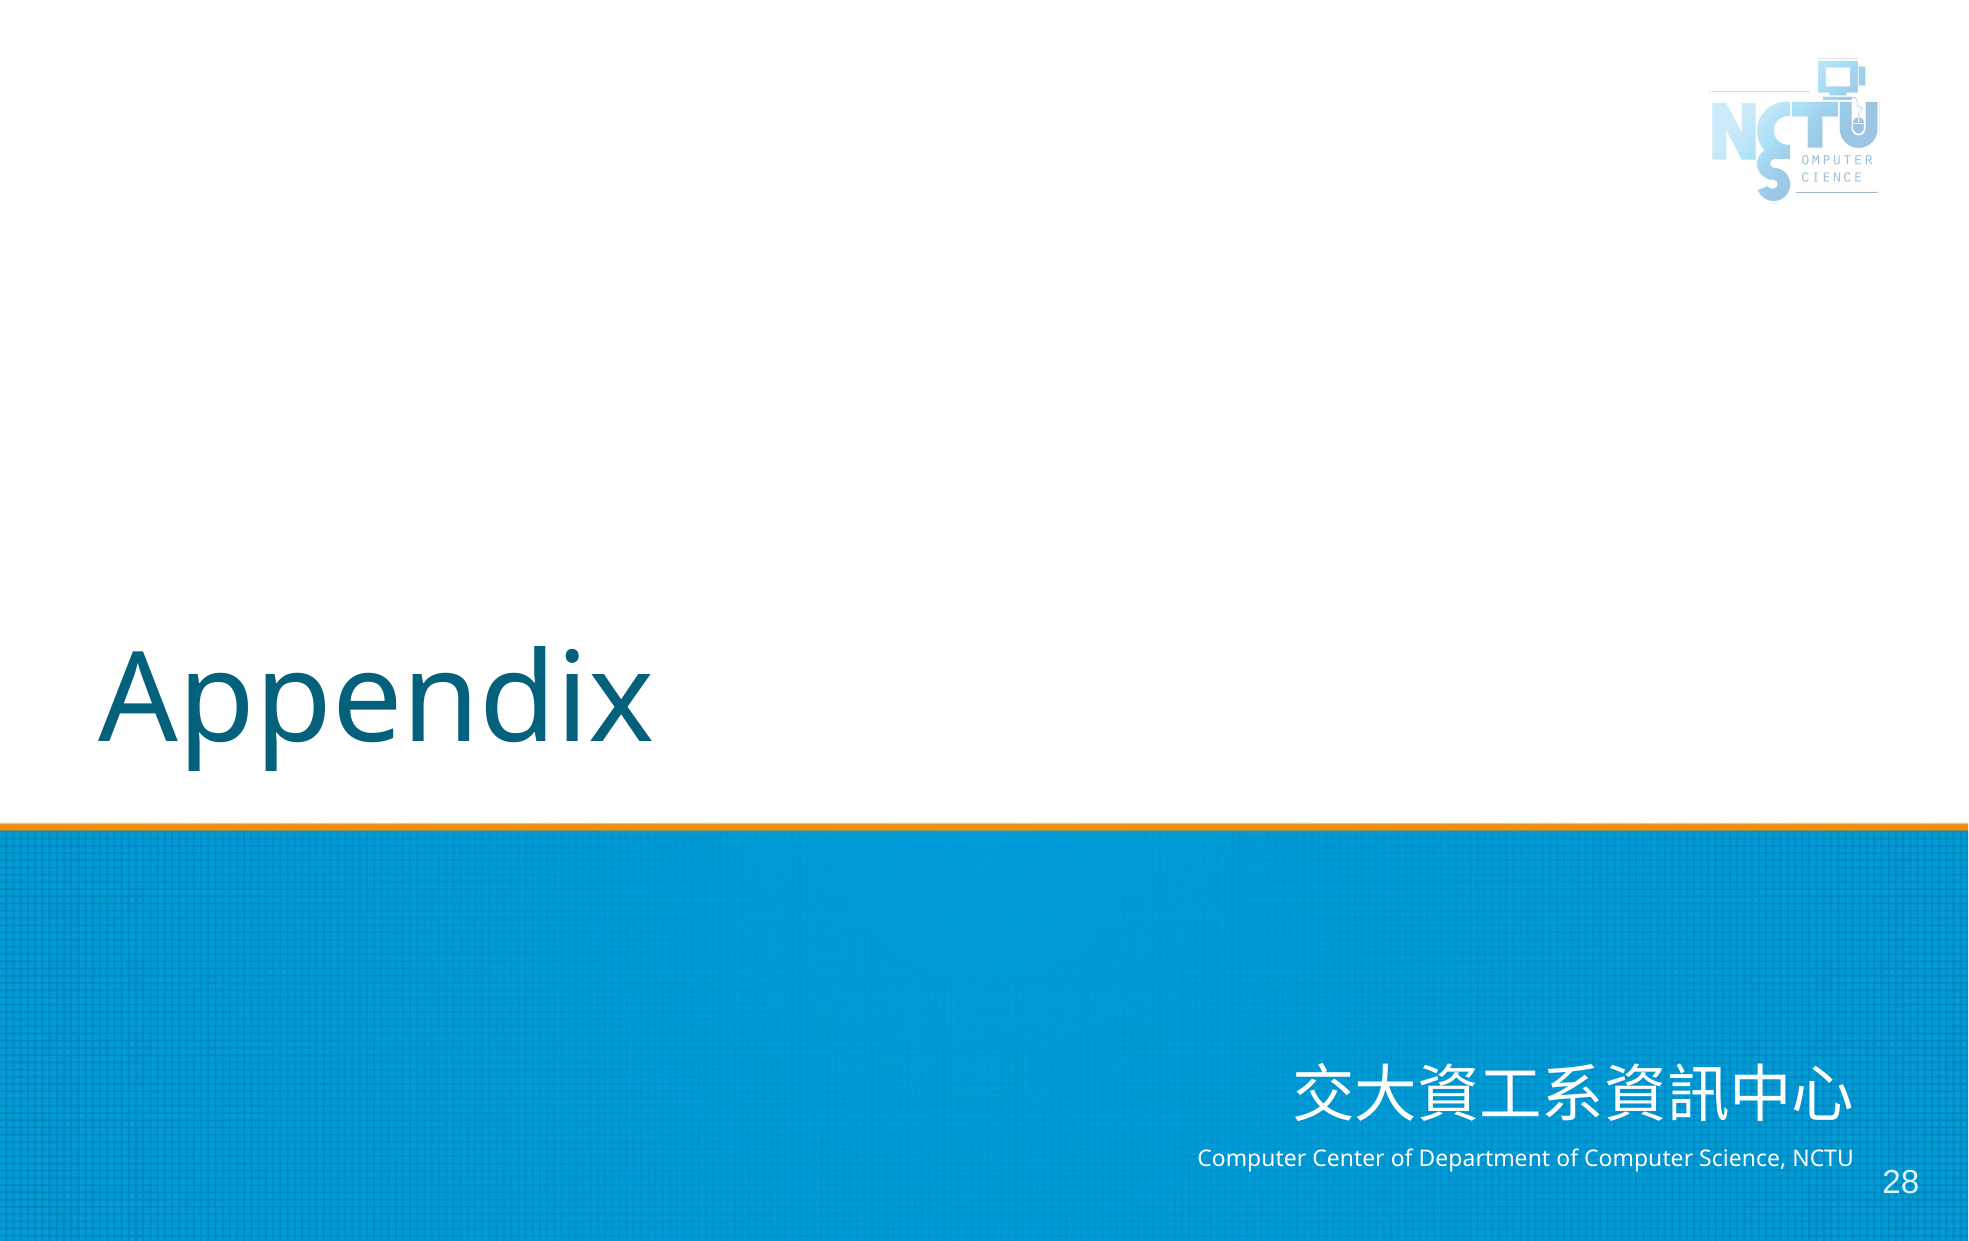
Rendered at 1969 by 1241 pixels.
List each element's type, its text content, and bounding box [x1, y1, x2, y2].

picture [0, 0, 1969, 832]
title Appendix [98, 559, 1870, 767]
slide_number <number> [1841, 1145, 1960, 1241]
